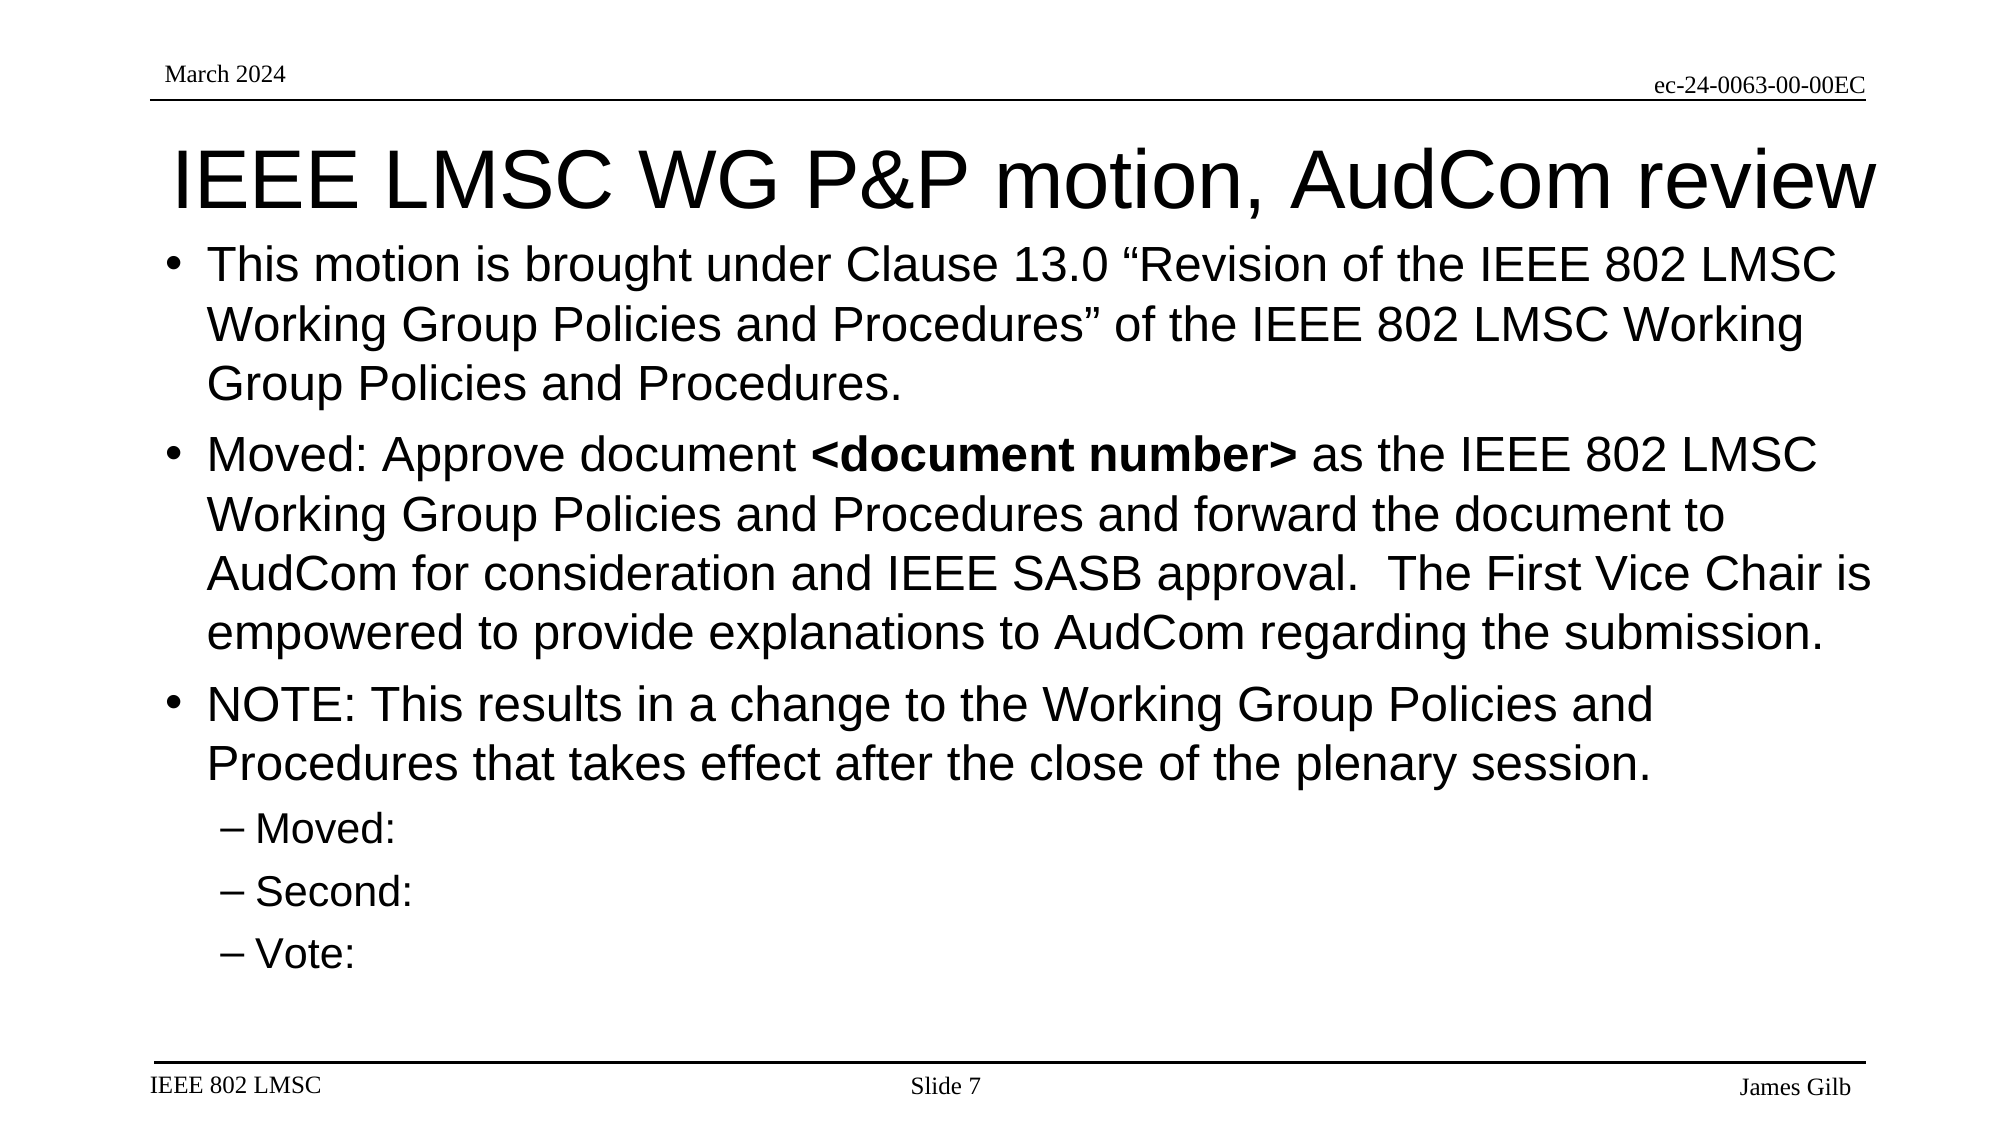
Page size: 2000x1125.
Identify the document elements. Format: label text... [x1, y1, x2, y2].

title IEEE LMSC WG P&P motion, AudCom review [149, 112, 1900, 224]
list This motion is brought under Clause 13.0 “Revision of the IEEE 802 LMSC Working Group Policies and Procedures” of the IEEE 802 LMSC Working Group Policies and Procedures. Moved: Approve document <document number> as the IEEE 802 LMSC Working Group Policies and Procedures and forward the document to AudCom for consideration and IEEE SASB approval. The First Vice Chair is empowered to provide explanations to AudCom regarding the submission. NOTE: This results in a change to the Working Group Policies and Procedures that takes effect after the close of the plenary session. Moved: Second: Vote: [149, 224, 1900, 1036]
